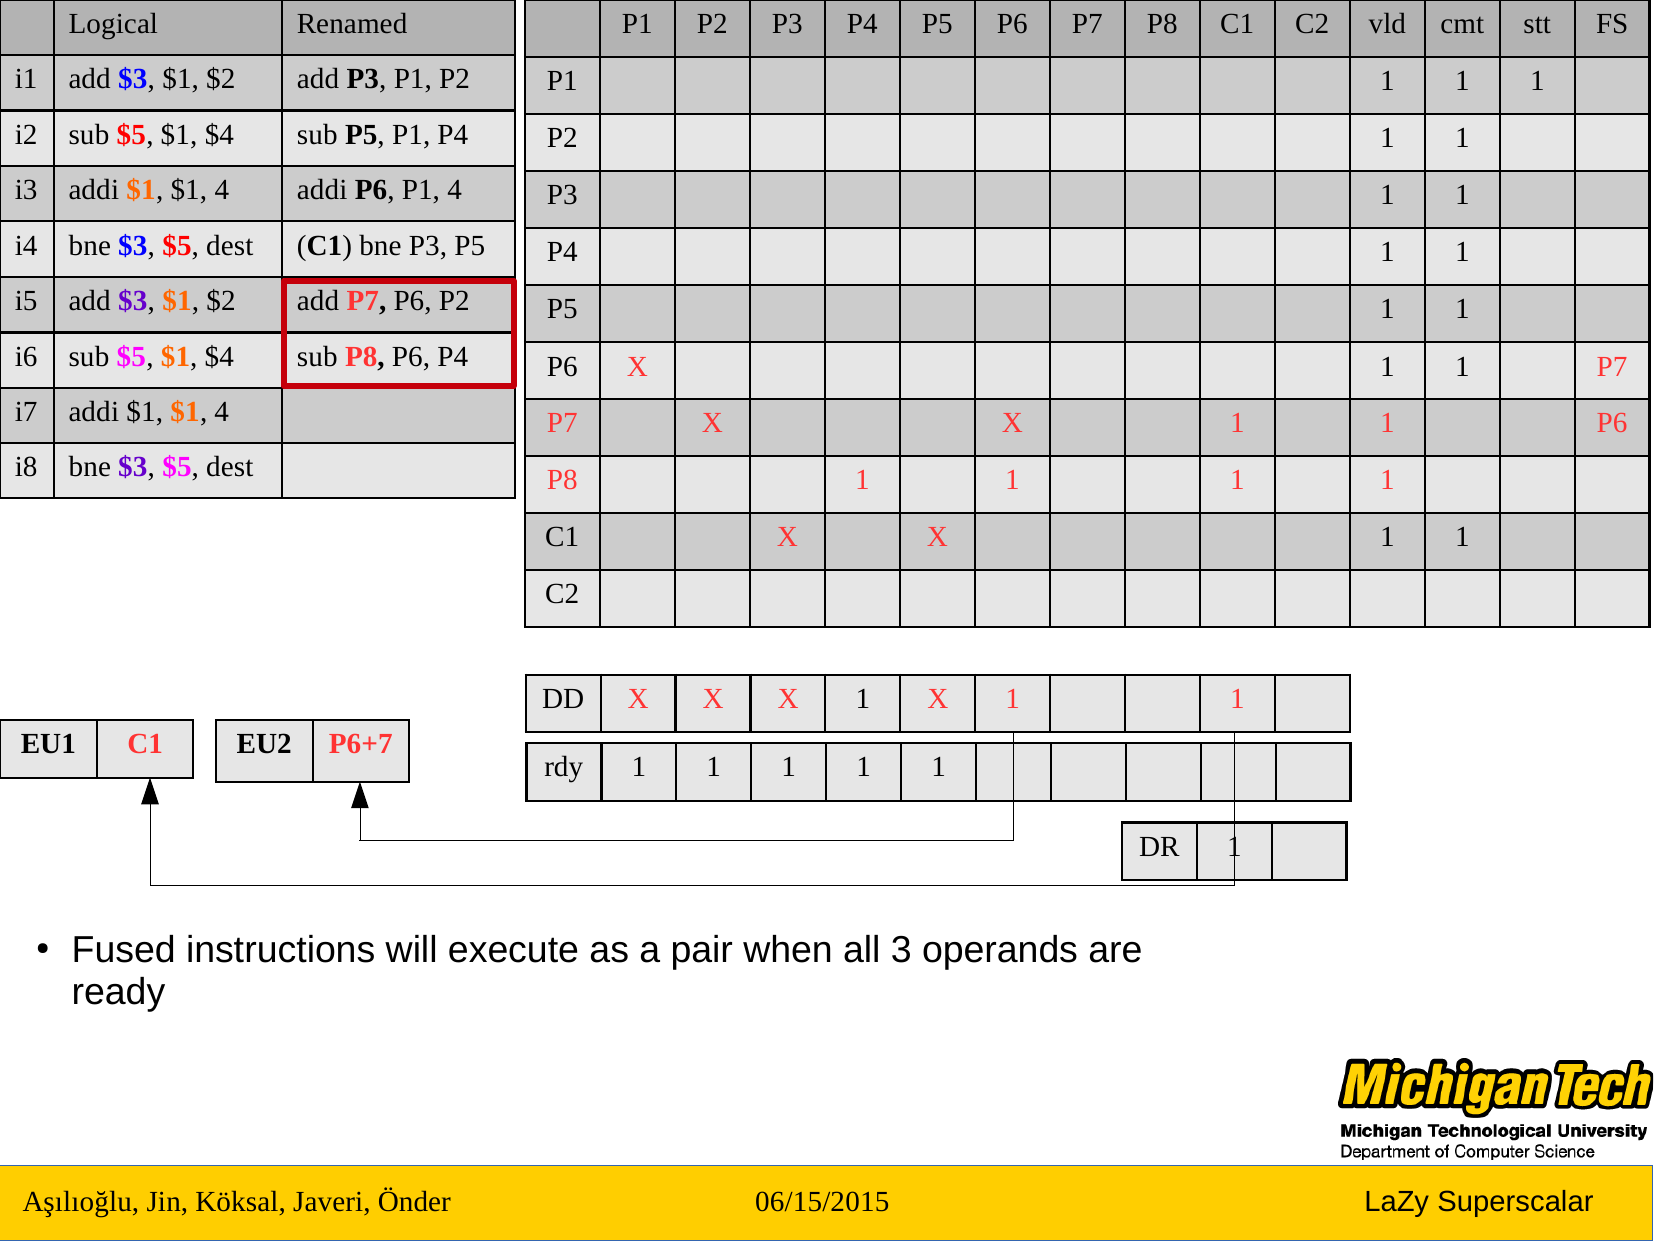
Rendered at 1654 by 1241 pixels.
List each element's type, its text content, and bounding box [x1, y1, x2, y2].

table_header [1014, 744, 1050, 800]
table_cell [901, 172, 974, 227]
table_header P8 [1126, 1, 1199, 56]
table_cell i7 [1, 389, 53, 442]
table_cell [1051, 400, 1124, 455]
table_cell [1051, 457, 1124, 512]
table_header [1273, 824, 1345, 879]
table_header P7 [1051, 1, 1124, 56]
table_cell [601, 571, 674, 626]
table_cell 1 [1426, 229, 1499, 284]
table_header 1 [902, 744, 975, 800]
table_cell [976, 229, 1049, 284]
table_cell [1276, 400, 1349, 455]
table_header 1 [603, 744, 675, 800]
table_cell [676, 514, 749, 569]
table_header X [602, 676, 674, 731]
table_cell [283, 389, 514, 442]
table_cell P1 [526, 58, 599, 113]
table_cell [1576, 286, 1648, 341]
table_cell [751, 400, 824, 455]
table_cell 1 [1426, 514, 1499, 569]
table_header P6 [976, 1, 1049, 56]
table_header 1 [1235, 824, 1271, 879]
table_cell X [676, 400, 749, 455]
table_cell P5 [526, 286, 599, 341]
table_header P5 [901, 1, 974, 56]
table_header Renamed [283, 1, 514, 54]
table_cell [1201, 514, 1274, 569]
table_cell sub P8, P6, P4 [287, 334, 511, 383]
table_cell [751, 457, 824, 512]
table_cell addi $1, $1, 4 [55, 167, 281, 220]
table_header [1277, 744, 1349, 800]
table_cell [1576, 115, 1648, 170]
table_header 1 [976, 676, 1049, 731]
table_header DD [527, 676, 600, 731]
table_cell P3 [526, 172, 599, 227]
table_cell [1126, 229, 1199, 284]
table_cell [1126, 58, 1199, 113]
table_cell [1051, 514, 1124, 569]
table_header [1, 1, 53, 54]
table_cell [826, 286, 899, 341]
table_cell [901, 115, 974, 170]
table_cell [1501, 343, 1574, 398]
table_cell P8 [526, 457, 599, 512]
table_header cmt [1426, 1, 1499, 56]
table_cell [676, 172, 749, 227]
table_cell 1 [1201, 400, 1274, 455]
table_header EU1 [1, 721, 96, 777]
table_cell [1201, 571, 1274, 626]
table_cell [826, 400, 899, 455]
table_cell [1576, 229, 1648, 284]
table_cell 1 [1351, 172, 1424, 227]
table_cell [1276, 571, 1349, 626]
table_cell [1126, 457, 1199, 512]
table_header DR [1123, 824, 1196, 879]
table_header [977, 744, 1013, 800]
table_cell [1501, 457, 1574, 512]
table_cell sub $5, $1, $4 [55, 112, 281, 165]
table_cell [826, 514, 899, 569]
table_cell add P3, P1, P2 [283, 56, 514, 109]
table_cell [1576, 571, 1648, 626]
table_cell [601, 229, 674, 284]
table_cell [1201, 115, 1274, 170]
table_cell i5 [1, 278, 53, 331]
table_cell [1576, 514, 1648, 569]
table_cell 1 [1426, 58, 1499, 113]
table_cell [1501, 571, 1574, 626]
table_header P4 [826, 1, 899, 56]
table_cell [1426, 571, 1499, 626]
picture [1338, 1058, 1654, 1160]
table_header [1127, 744, 1200, 800]
table_header C1 [1201, 1, 1274, 56]
table_cell [751, 172, 824, 227]
table_header P3 [751, 1, 824, 56]
table_cell [601, 457, 674, 512]
text_box Fused instructions will execute as a pair when all 3 operands are ready [21, 920, 1201, 1020]
table_cell i1 [1, 56, 53, 109]
table_header P6+7 [314, 721, 408, 781]
table_cell [751, 343, 824, 398]
table_cell [1501, 286, 1574, 341]
table_cell addi P6, P1, 4 [283, 167, 514, 220]
table_cell sub $5, $1, $4 [55, 334, 281, 387]
table_cell [1576, 457, 1648, 512]
table_cell [1126, 286, 1199, 341]
table_cell [751, 571, 824, 626]
table_header FS [1576, 1, 1648, 56]
table_header 1 [827, 744, 900, 800]
table_header 1 [752, 744, 825, 800]
table_header [1126, 676, 1199, 731]
table_header P1 [601, 1, 674, 56]
table_cell [751, 286, 824, 341]
table_cell [901, 400, 974, 455]
table_cell [826, 58, 899, 113]
table_cell addi $1, $1, 4 [55, 389, 281, 442]
table_cell [601, 286, 674, 341]
table_cell [976, 172, 1049, 227]
table_cell [1501, 172, 1574, 227]
table_cell i2 [1, 112, 53, 165]
table_header [1051, 676, 1124, 731]
table_cell [1426, 400, 1499, 455]
table_cell 1 [1351, 115, 1424, 170]
table_cell [676, 286, 749, 341]
table_cell [1201, 229, 1274, 284]
table_cell P6 [1576, 400, 1648, 455]
table_header X [901, 676, 974, 731]
table_cell C2 [526, 571, 599, 626]
table_cell [1051, 229, 1124, 284]
table_cell 1 [1426, 343, 1499, 398]
table_cell [751, 229, 824, 284]
table_cell [1201, 343, 1274, 398]
table_cell [1276, 457, 1349, 512]
table_cell [826, 229, 899, 284]
table_cell [976, 571, 1049, 626]
table_cell add $3, $1, $2 [55, 278, 281, 331]
table_cell [1126, 514, 1199, 569]
table_cell [1051, 343, 1124, 398]
table_cell [1276, 58, 1349, 113]
table_cell 1 [1201, 457, 1274, 512]
table_cell [601, 115, 674, 170]
table_cell 1 [1426, 286, 1499, 341]
table_cell [1051, 172, 1124, 227]
table_cell [676, 229, 749, 284]
table_cell [1501, 400, 1574, 455]
table_cell X [751, 514, 824, 569]
table_cell add $3, $1, $2 [55, 56, 281, 109]
table_cell i3 [1, 167, 53, 220]
table_cell X [976, 400, 1049, 455]
table_cell i6 [1, 334, 53, 387]
table_cell [901, 571, 974, 626]
table_header 1 [677, 744, 750, 800]
table_header stt [1501, 1, 1574, 56]
table_cell 1 [976, 457, 1049, 512]
table_cell [1276, 286, 1349, 341]
table_cell [976, 58, 1049, 113]
table_cell [976, 514, 1049, 569]
table_cell [976, 286, 1049, 341]
table_cell [676, 115, 749, 170]
table_header 1 [1198, 824, 1234, 879]
table_cell [1126, 343, 1199, 398]
table_header C2 [1276, 1, 1349, 56]
table_cell 1 [1351, 58, 1424, 113]
table_cell [1276, 343, 1349, 398]
table_cell P7 [1576, 343, 1648, 398]
table_cell [1351, 571, 1424, 626]
table_header X [752, 676, 824, 731]
table_cell [1201, 172, 1274, 227]
table_cell [1051, 571, 1124, 626]
table_cell [901, 229, 974, 284]
table_header [1235, 744, 1275, 800]
table_header Logical [55, 1, 281, 54]
table_cell [901, 343, 974, 398]
table_cell 1 [826, 457, 899, 512]
table_cell X [901, 514, 974, 569]
table_cell sub P5, P1, P4 [283, 112, 514, 165]
table_cell 1 [1351, 457, 1424, 512]
table_header [1276, 676, 1349, 731]
table_cell [676, 571, 749, 626]
table_cell 1 [1351, 229, 1424, 284]
table_cell 1 [1351, 343, 1424, 398]
table_cell [676, 58, 749, 113]
table_cell [1276, 115, 1349, 170]
table_cell [901, 457, 974, 512]
table_cell [751, 58, 824, 113]
table_header [1202, 744, 1234, 800]
table_cell [601, 514, 674, 569]
table_header C1 [98, 721, 192, 777]
table_cell P4 [526, 229, 599, 284]
table_cell add P7, P6, P2 [287, 284, 511, 331]
table_cell [1501, 115, 1574, 170]
table_cell [1051, 286, 1124, 341]
table_cell [1126, 115, 1199, 170]
table_cell [901, 286, 974, 341]
table_cell [826, 115, 899, 170]
table_cell 1 [1426, 115, 1499, 170]
table_cell [976, 115, 1049, 170]
table_cell [1501, 514, 1574, 569]
table_cell [1126, 571, 1199, 626]
table_header 1 [1201, 676, 1274, 731]
table_header EU2 [217, 721, 312, 781]
table_cell P7 [526, 400, 599, 455]
table_cell [1051, 58, 1124, 113]
table_header X [677, 676, 749, 731]
table_cell [826, 571, 899, 626]
table_cell X [601, 343, 674, 398]
table_cell [751, 115, 824, 170]
table_cell 1 [1351, 514, 1424, 569]
table_cell [1276, 229, 1349, 284]
table_cell [1126, 400, 1199, 455]
table_cell [1126, 172, 1199, 227]
table_cell i4 [1, 222, 53, 276]
table_cell i8 [1, 444, 53, 497]
table_header [526, 1, 599, 56]
table_cell [901, 58, 974, 113]
table_header rdy [528, 744, 600, 800]
table_cell [676, 457, 749, 512]
table_cell [601, 400, 674, 455]
table_cell [601, 172, 674, 227]
table_cell [976, 343, 1049, 398]
table_cell [676, 343, 749, 398]
table_header [1052, 744, 1125, 800]
table_cell [1201, 286, 1274, 341]
table_cell bne $3, $5, dest [55, 444, 281, 497]
table_cell 1 [1501, 58, 1574, 113]
table_cell bne $3, $5, dest [55, 222, 281, 276]
table_cell [1501, 229, 1574, 284]
table_cell [1576, 58, 1648, 113]
table_cell C1 [526, 514, 599, 569]
table_cell [1276, 514, 1349, 569]
table_cell 1 [1426, 172, 1499, 227]
table_cell P6 [526, 343, 599, 398]
table_cell [1051, 115, 1124, 170]
table_cell [1426, 457, 1499, 512]
table_cell [601, 58, 674, 113]
table_cell [1576, 172, 1648, 227]
table_header vld [1351, 1, 1424, 56]
table_cell 1 [1351, 400, 1424, 455]
table_cell [283, 444, 514, 497]
table_cell 1 [1351, 286, 1424, 341]
table_cell P2 [526, 115, 599, 170]
table_cell [826, 172, 899, 227]
table_header 1 [826, 676, 899, 731]
table_cell [1276, 172, 1349, 227]
table_cell [826, 343, 899, 398]
table_cell (C1) bne P3, P5 [283, 222, 514, 276]
table_cell [1201, 58, 1274, 113]
table_header P2 [676, 1, 749, 56]
